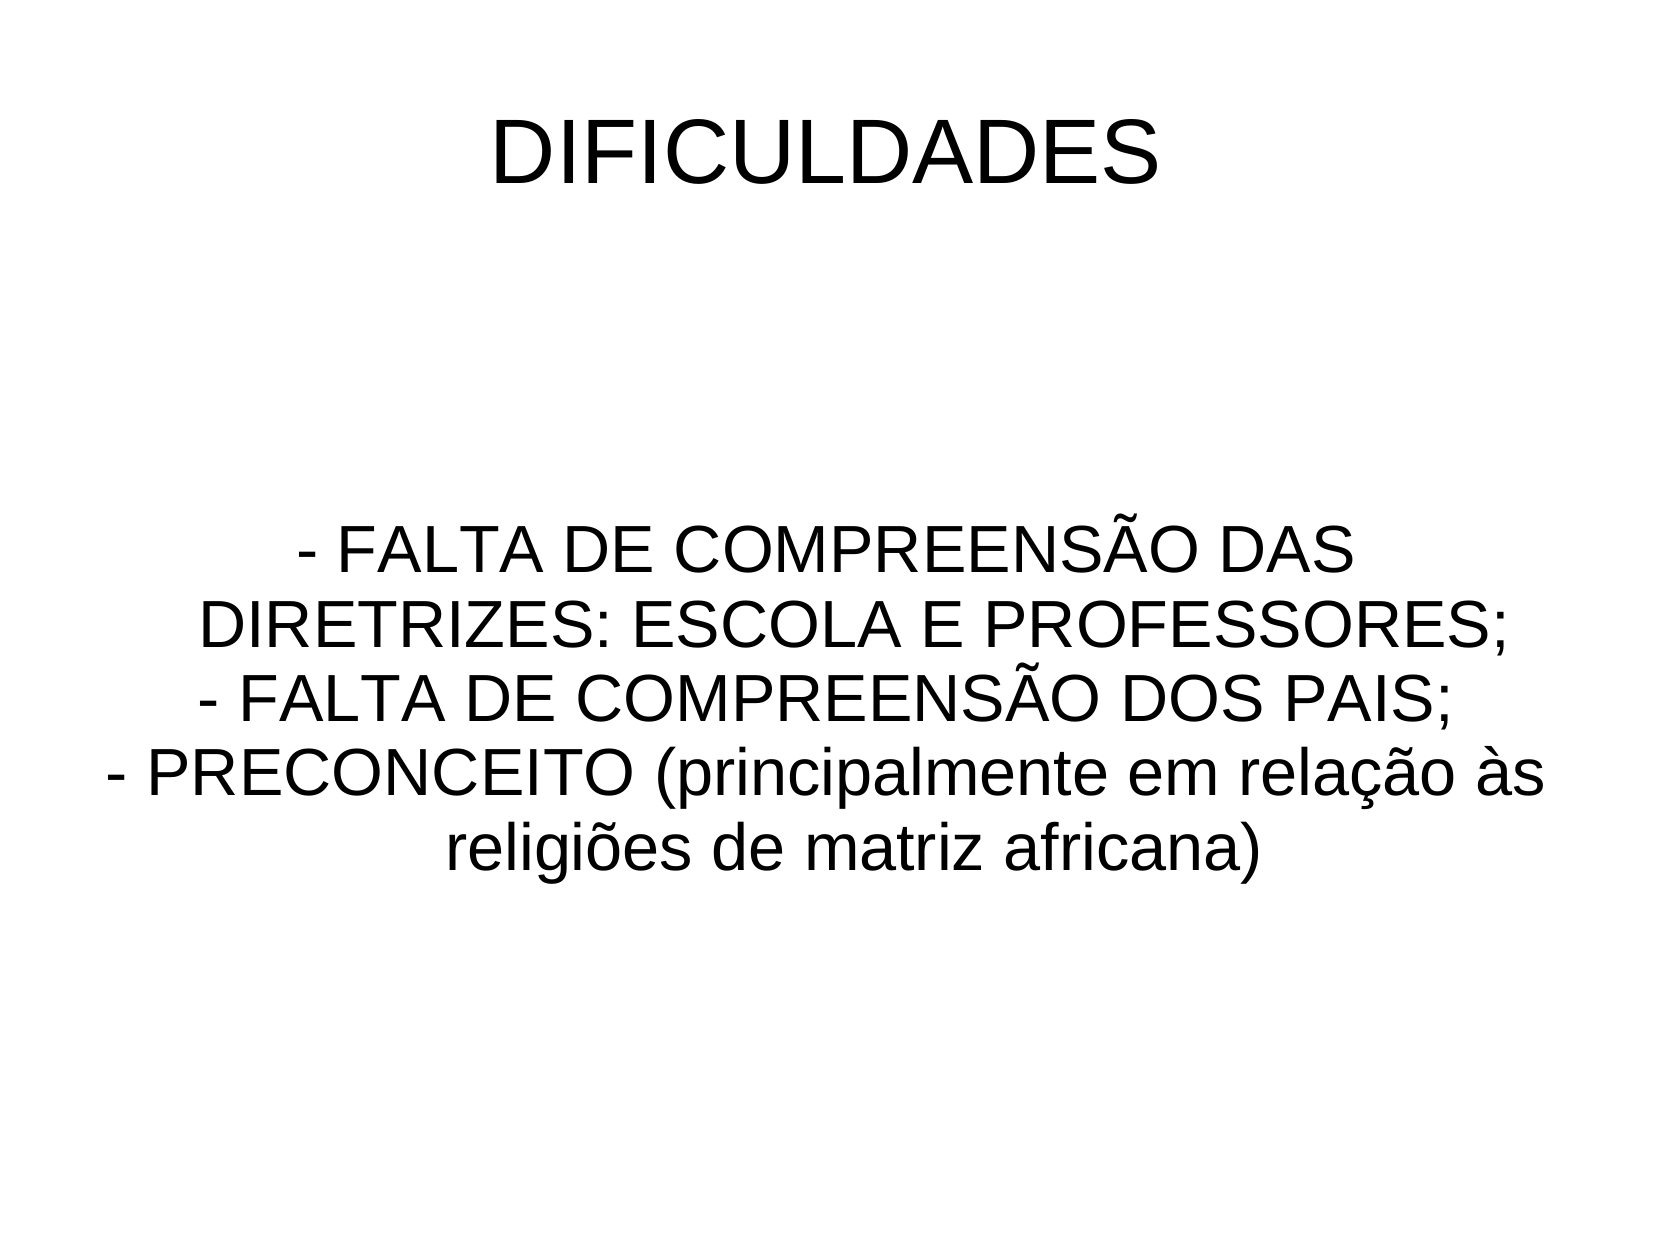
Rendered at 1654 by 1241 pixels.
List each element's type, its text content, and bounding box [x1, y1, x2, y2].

title DIFICULDADES [82, 56, 1571, 249]
subtitle - FALTA DE COMPREENSÃO DAS DIRETRIZES: ESCOLA E PROFESSORES; - FALTA DE COMPREENSÃO DOS PAIS; - PRECONCEITO (principalmente em relação às religiões de matriz africana) [82, 297, 1571, 1102]
